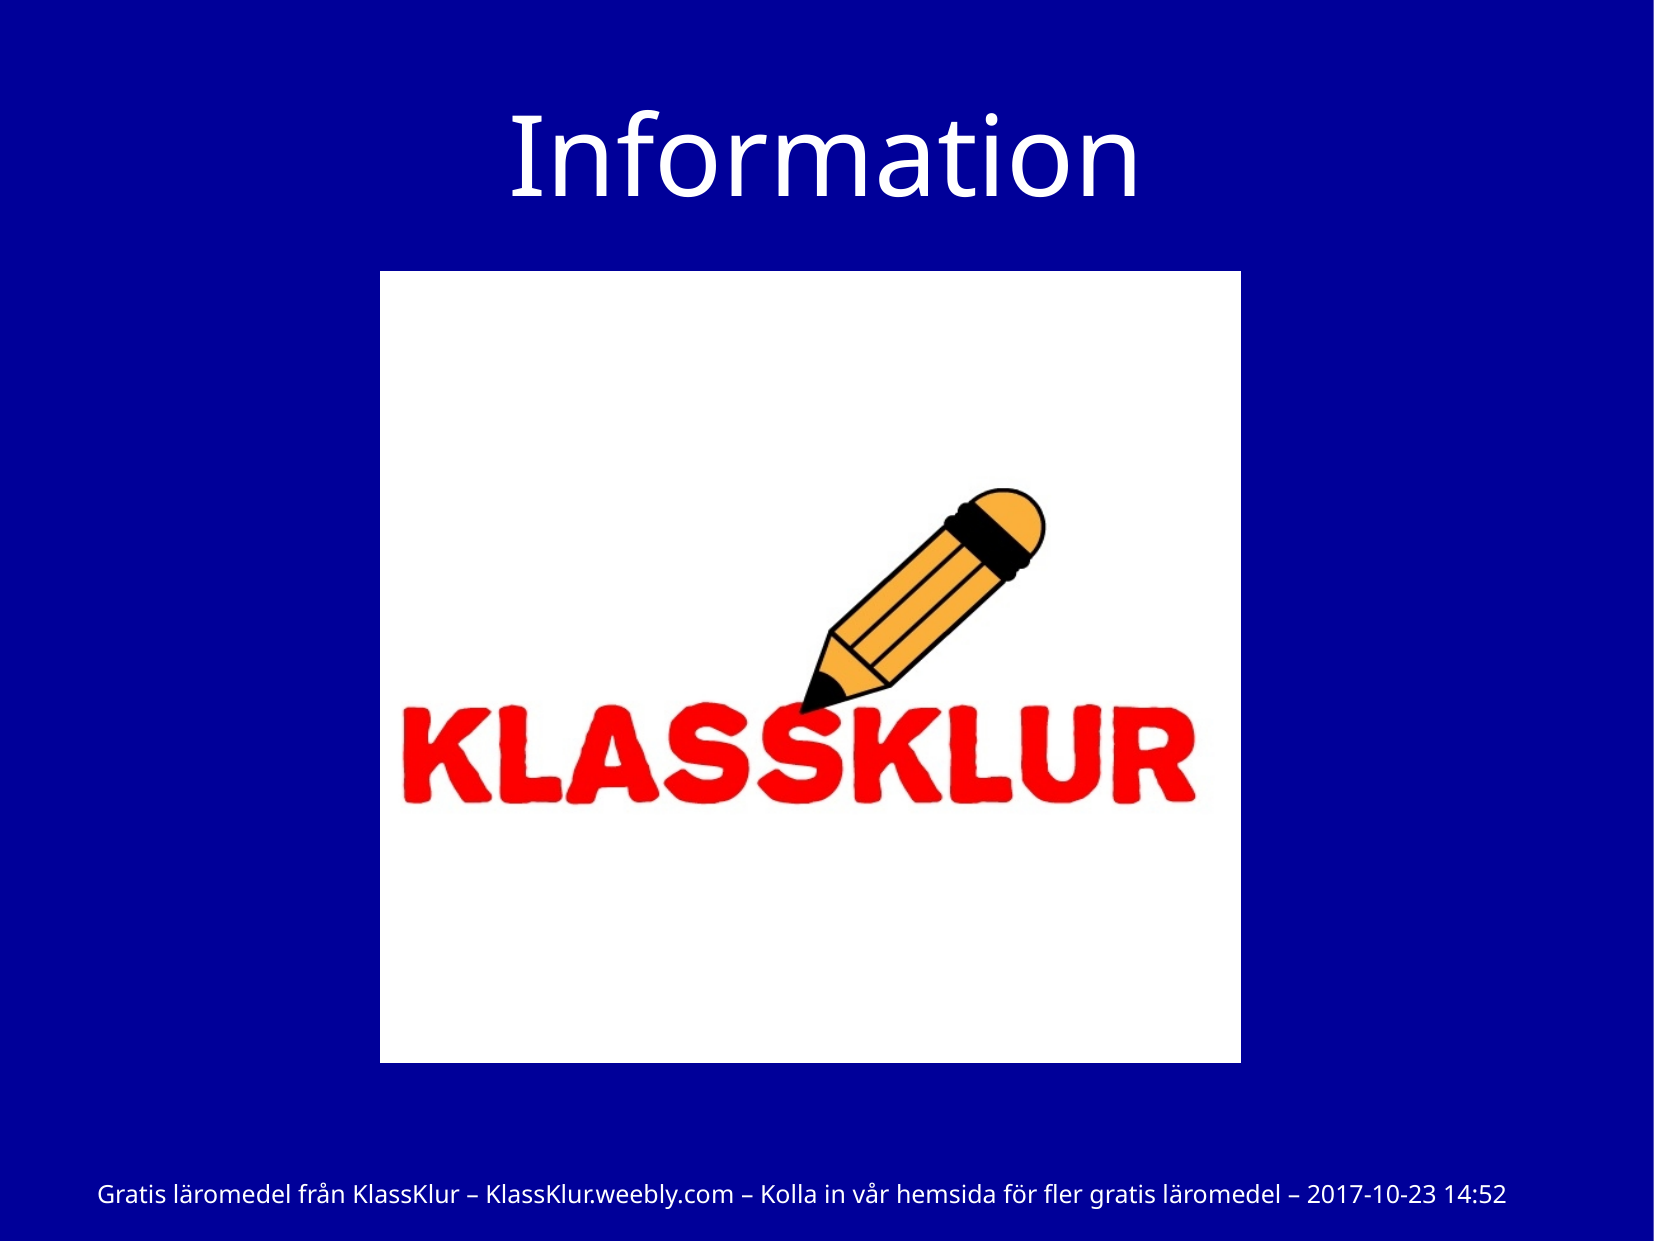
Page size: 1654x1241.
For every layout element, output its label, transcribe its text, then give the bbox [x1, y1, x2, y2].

title Information [82, 49, 1571, 257]
picture [0, 0, 1654, 1241]
text_box Gratis läromedel från KlassKlur – KlassKlur.weebly.com – Kolla in vår hemsida för fler gratis läromedel – 2017-10-23 14:52 [0, 1169, 1630, 1241]
